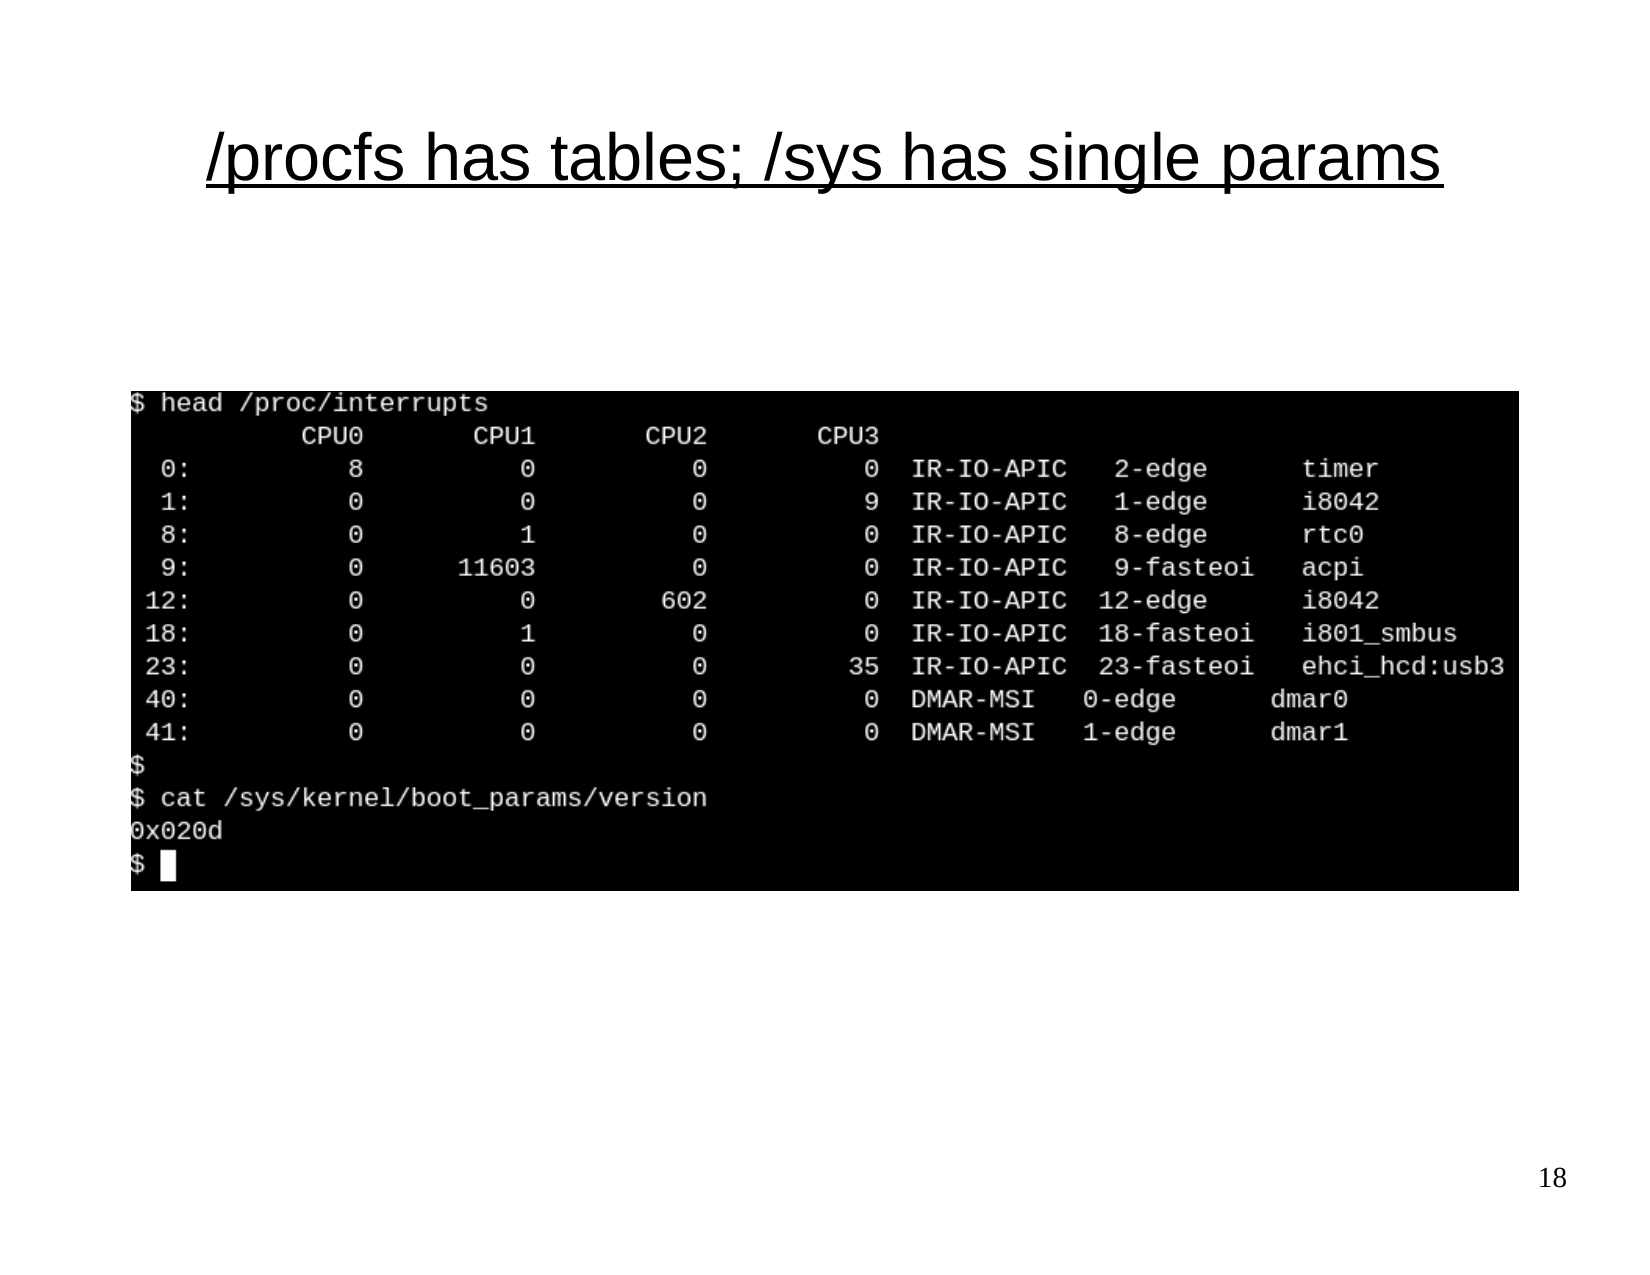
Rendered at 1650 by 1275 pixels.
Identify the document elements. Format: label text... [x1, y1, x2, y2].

picture [131, 391, 1519, 891]
title /procfs has tables; /sys has single params [82, 50, 1568, 264]
